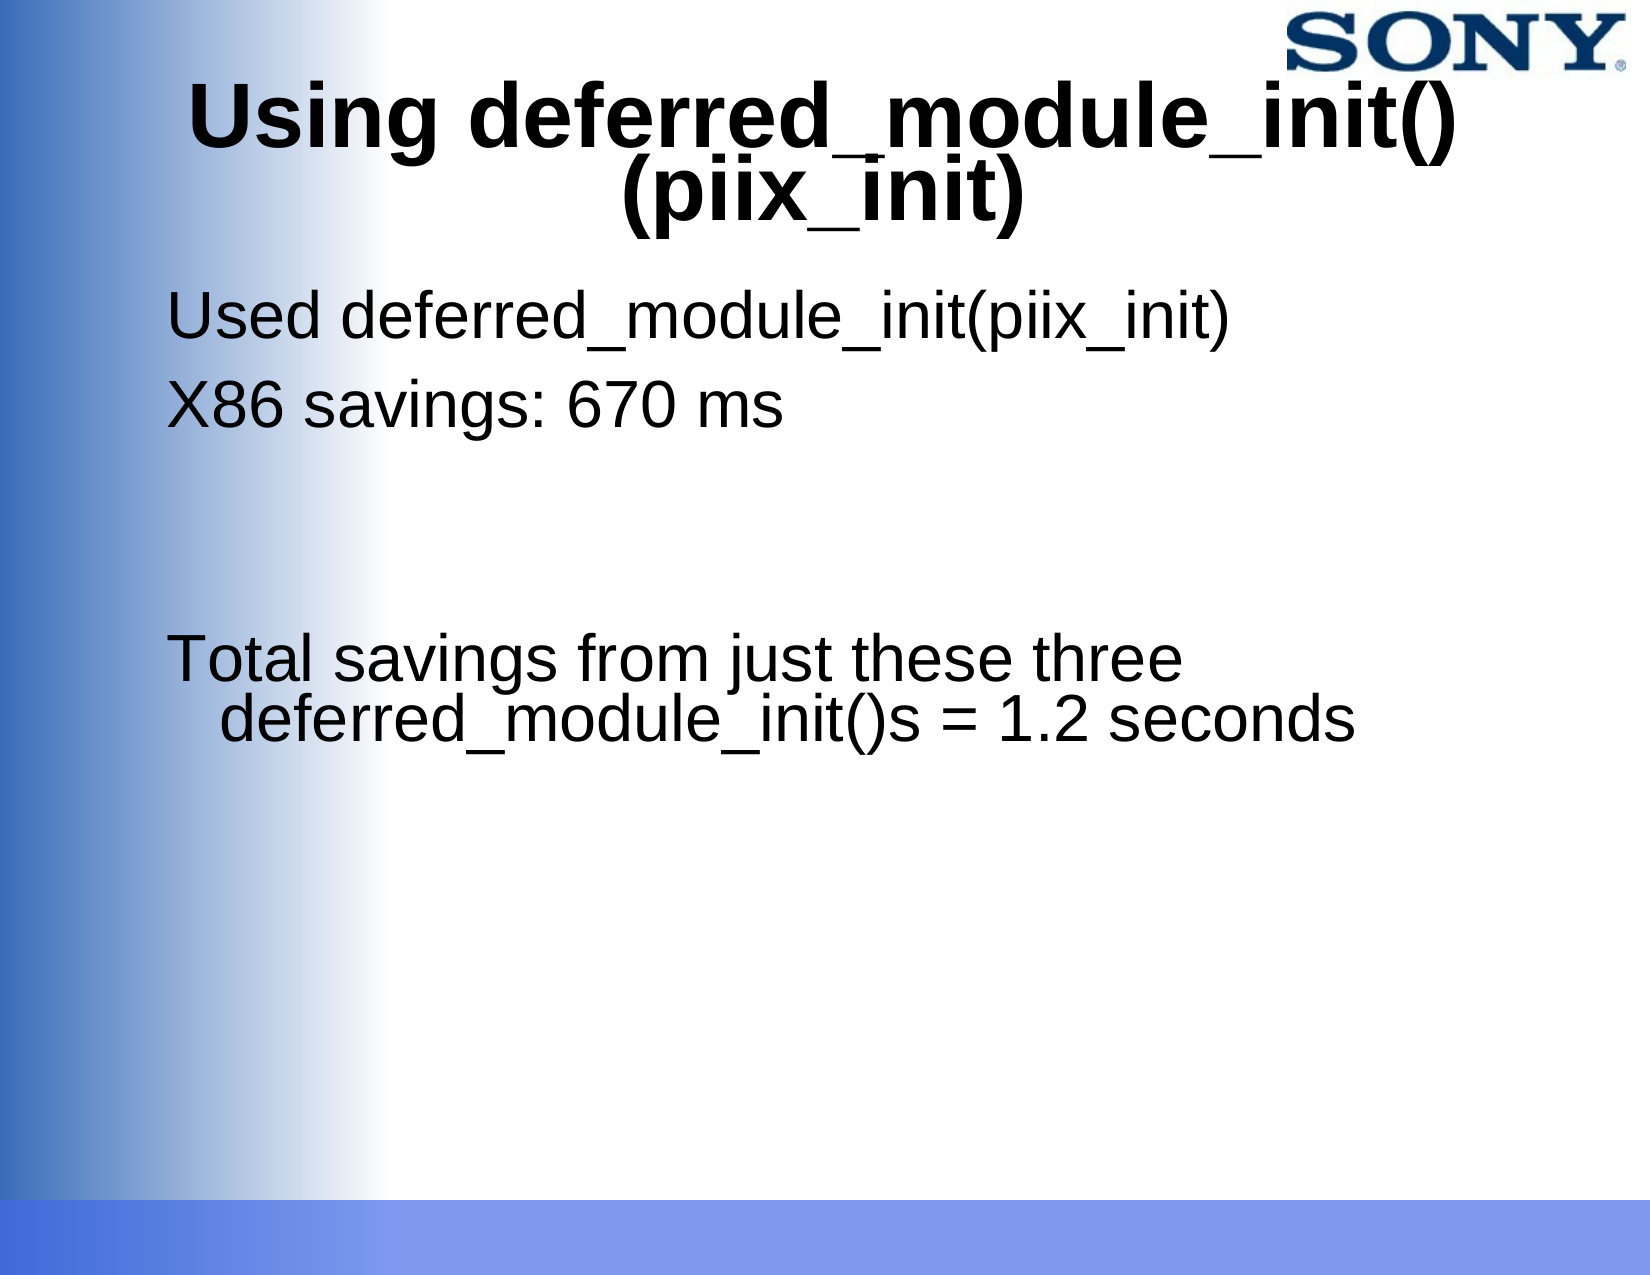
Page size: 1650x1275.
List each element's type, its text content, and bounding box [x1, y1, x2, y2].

list Used deferred_module_init(piix_init) X86 savings: 670 ms Total savings from just these three deferred_module_init()s = 1.2 seconds [149, 290, 1552, 1188]
title Using deferred_module_init() (piix_init) [149, 74, 1499, 250]
picture [1287, 0, 1626, 80]
